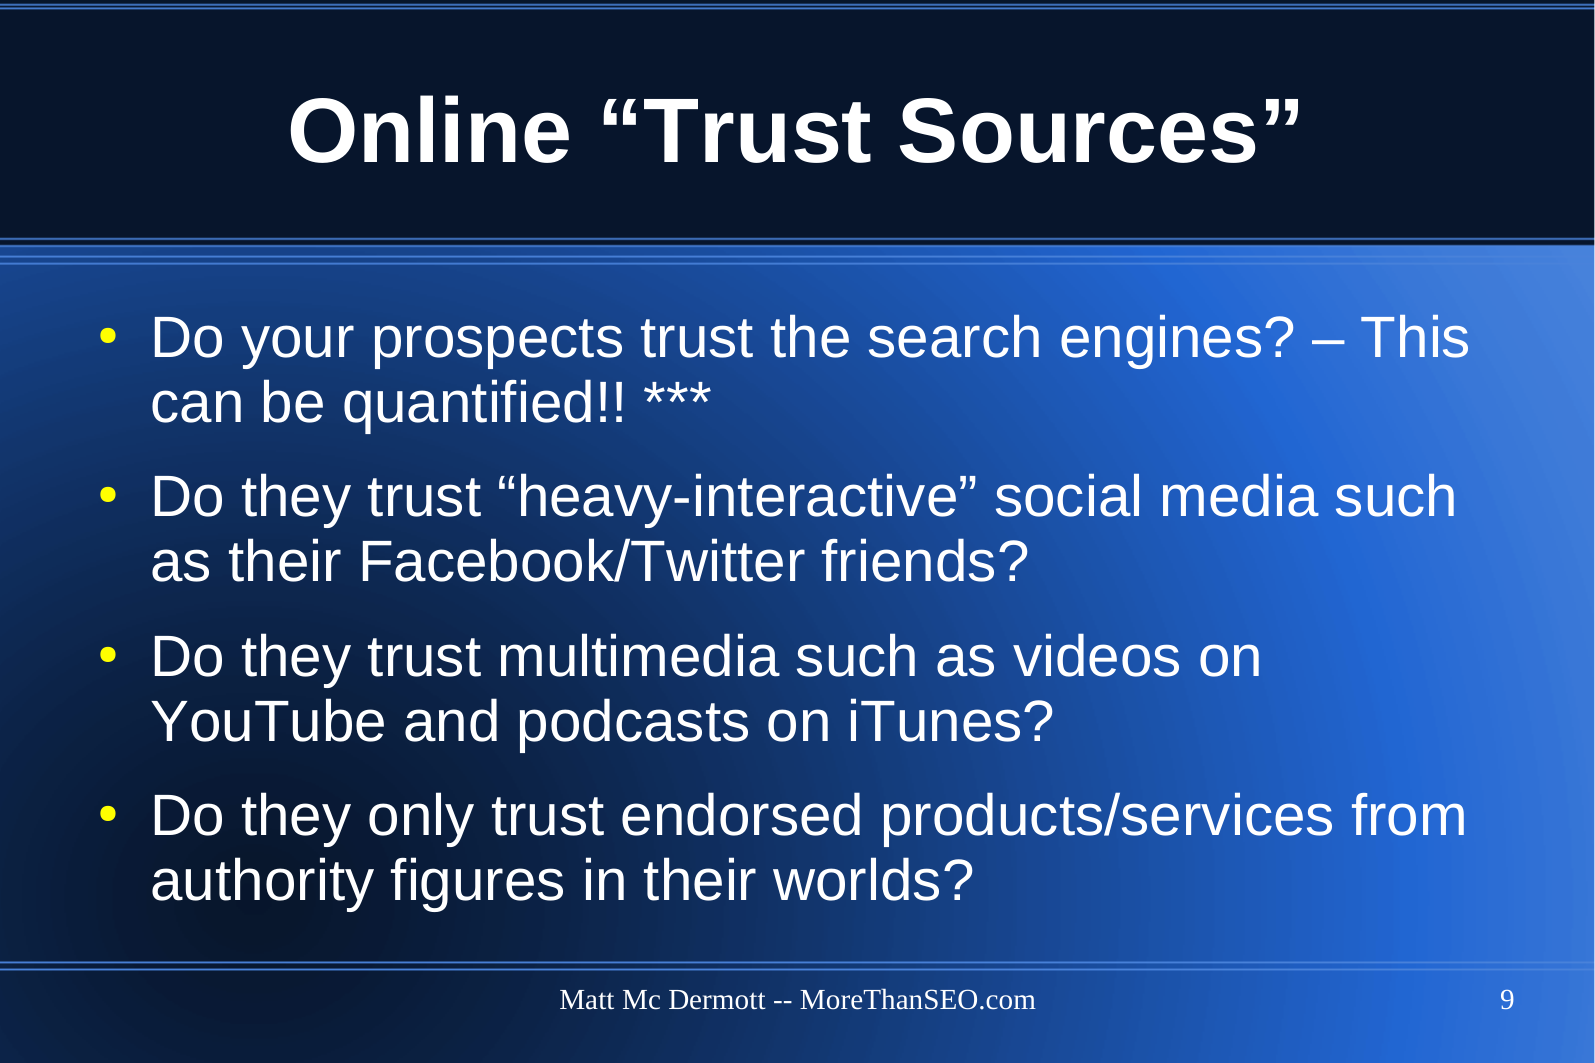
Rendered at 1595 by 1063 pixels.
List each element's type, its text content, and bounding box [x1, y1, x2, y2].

title Online “Trust Sources” [79, 42, 1515, 220]
picture [0, 0, 1595, 1063]
list Do your prospects trust the search engines? – This can be quantified!! *** Do they trust “heavy-interactive” social media such as their Facebook/Twitter friends? Do they trust multimedia such as videos on YouTube and podcasts on iTunes? Do they only trust endorsed products/services from authority figures in their worlds? [79, 304, 1515, 912]
